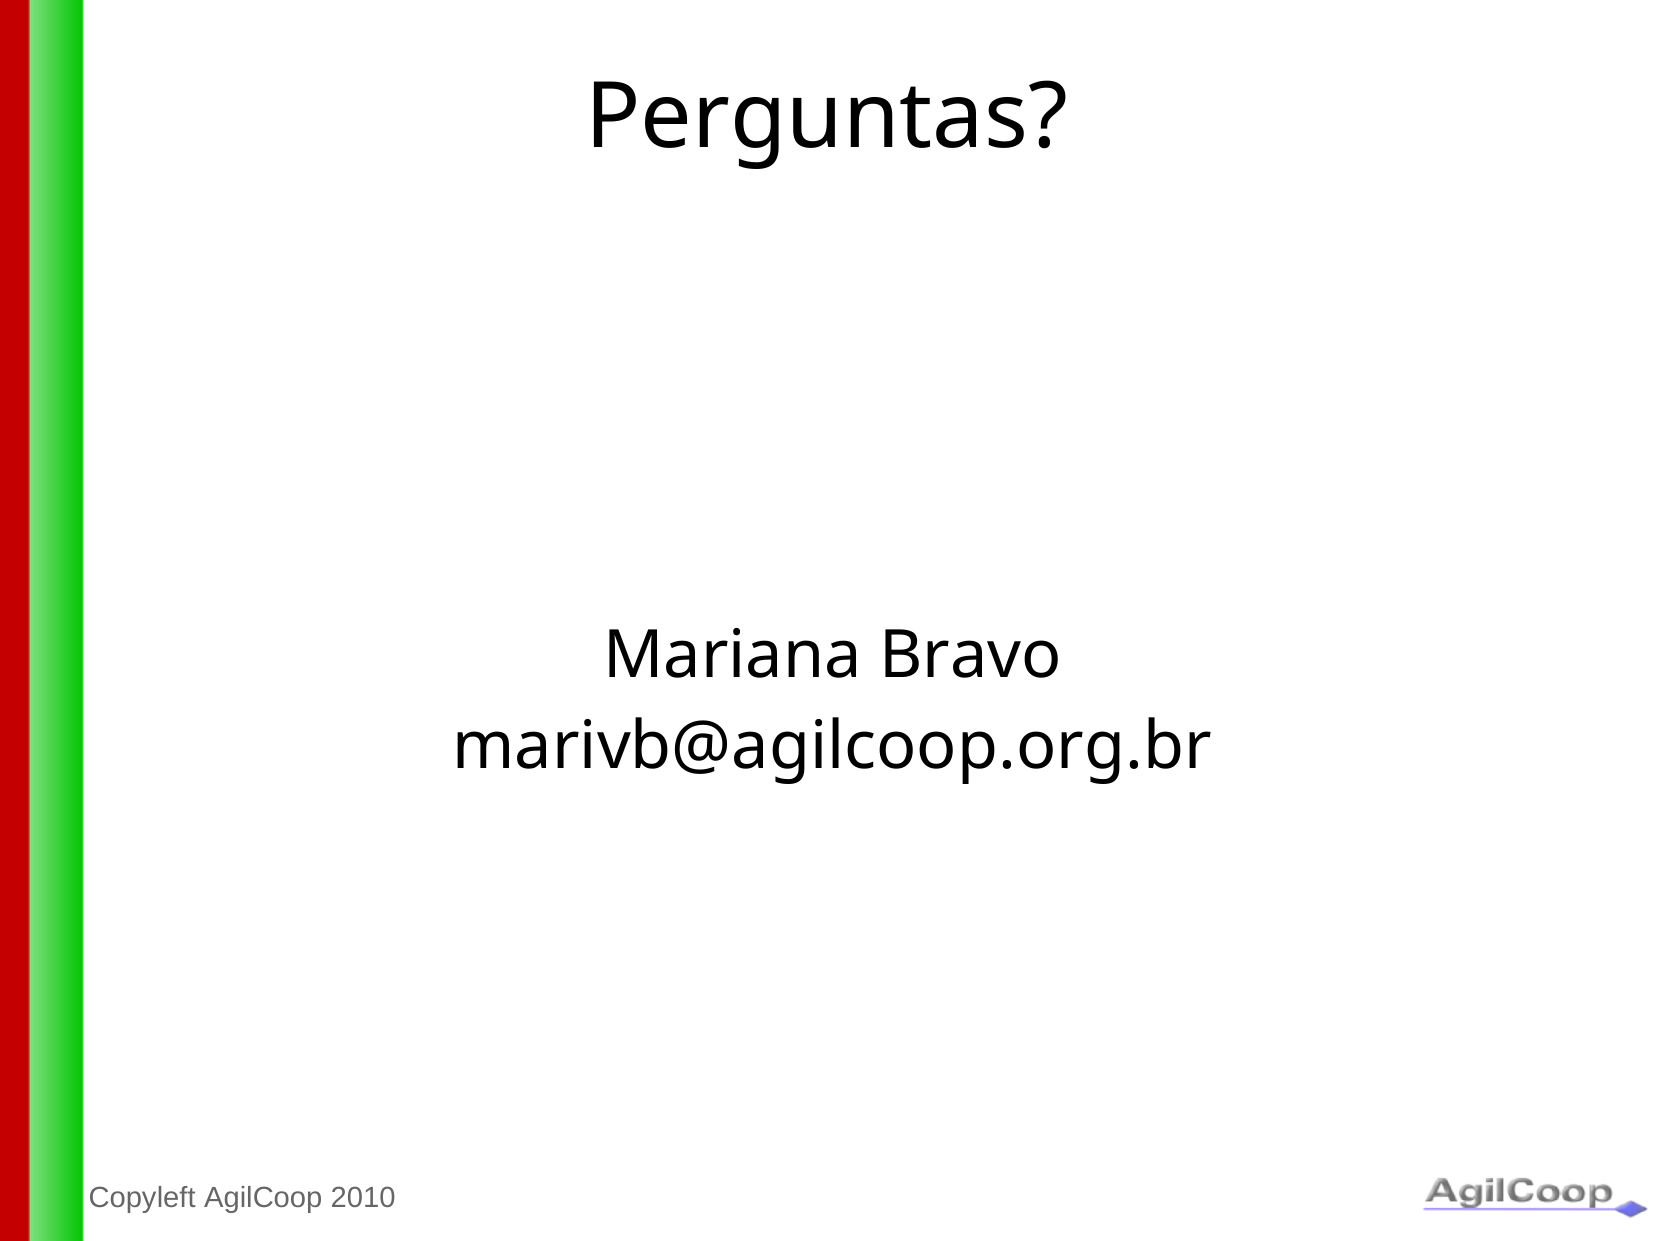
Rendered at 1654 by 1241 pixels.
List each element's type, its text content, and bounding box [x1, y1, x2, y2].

title Perguntas? [82, 8, 1571, 216]
picture [0, 0, 1654, 1241]
subtitle Mariana Bravo marivb@agilcoop.org.br [59, 271, 1607, 1123]
